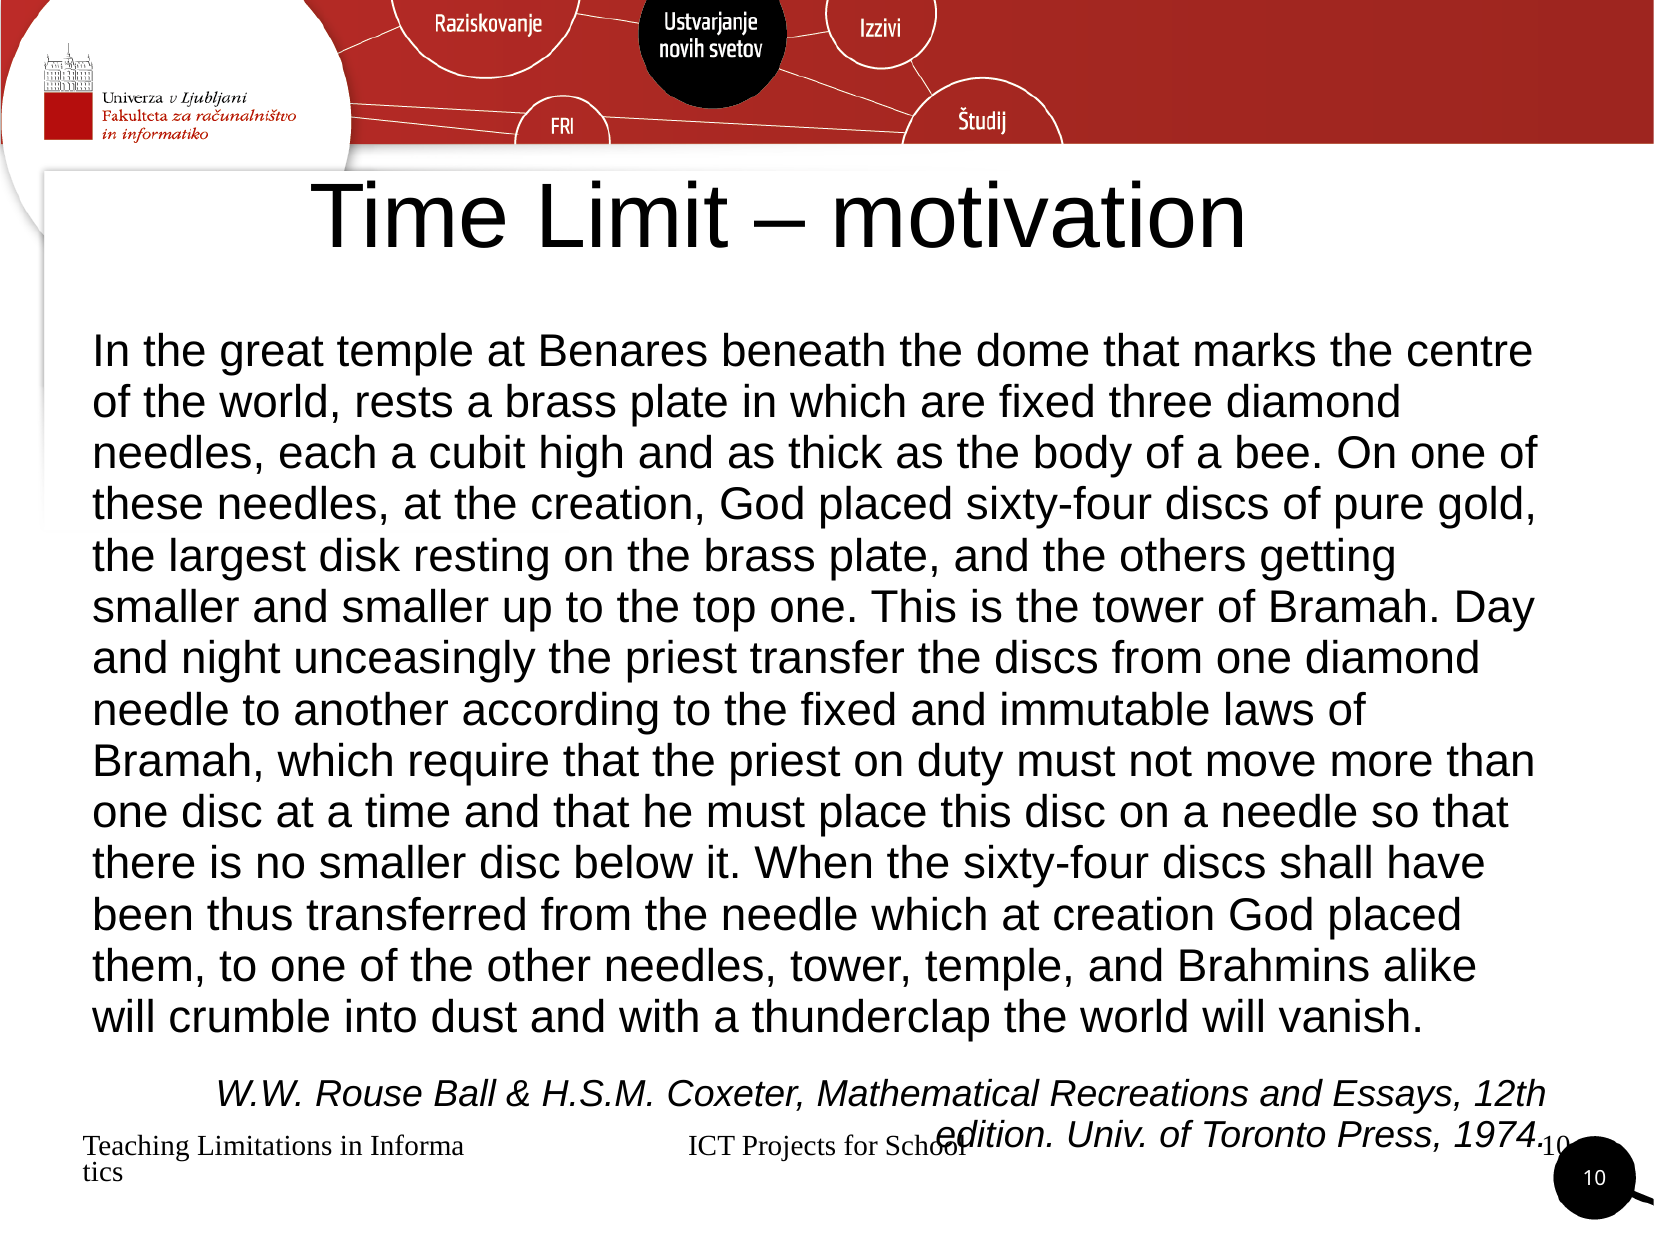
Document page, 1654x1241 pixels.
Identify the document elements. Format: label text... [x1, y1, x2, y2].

picture [0, 0, 1654, 1241]
title Time Limit – motivation [35, 112, 1524, 320]
text_box <številka> [1553, 1145, 1636, 1212]
list In the great temple at Benares beneath the dome that marks the centre of the world, rests a brass plate in which are fixed three diamond needles, each a cubit high and as thick as the body of a bee. On one of these needles, at the creation, God placed sixty-four discs of pure gold, the largest disk resting on the brass plate, and the others getting smaller and smaller up to the top one. This is the tower of Bramah. Day and night unceasingly the priest transfer the discs from one diamond needle to another according to the fixed and immutable laws of Bramah, which require that the priest on duty must not move more than one disc at a time and that he must place this disc on a needle so that there is no smaller disc below it. When the sixty-four discs shall have been thus transferred from the needle which at creation God placed them, to one of the other needles, tower, temple, and Brahmins alike will crumble into dust and with a thunderclap the world will vanish. W.W. Rouse Ball & H.S.M. Coxeter, Mathematical Recreations and Essays, 12th edition. Univ. of Toronto Press, 1974. [92, 324, 1548, 963]
